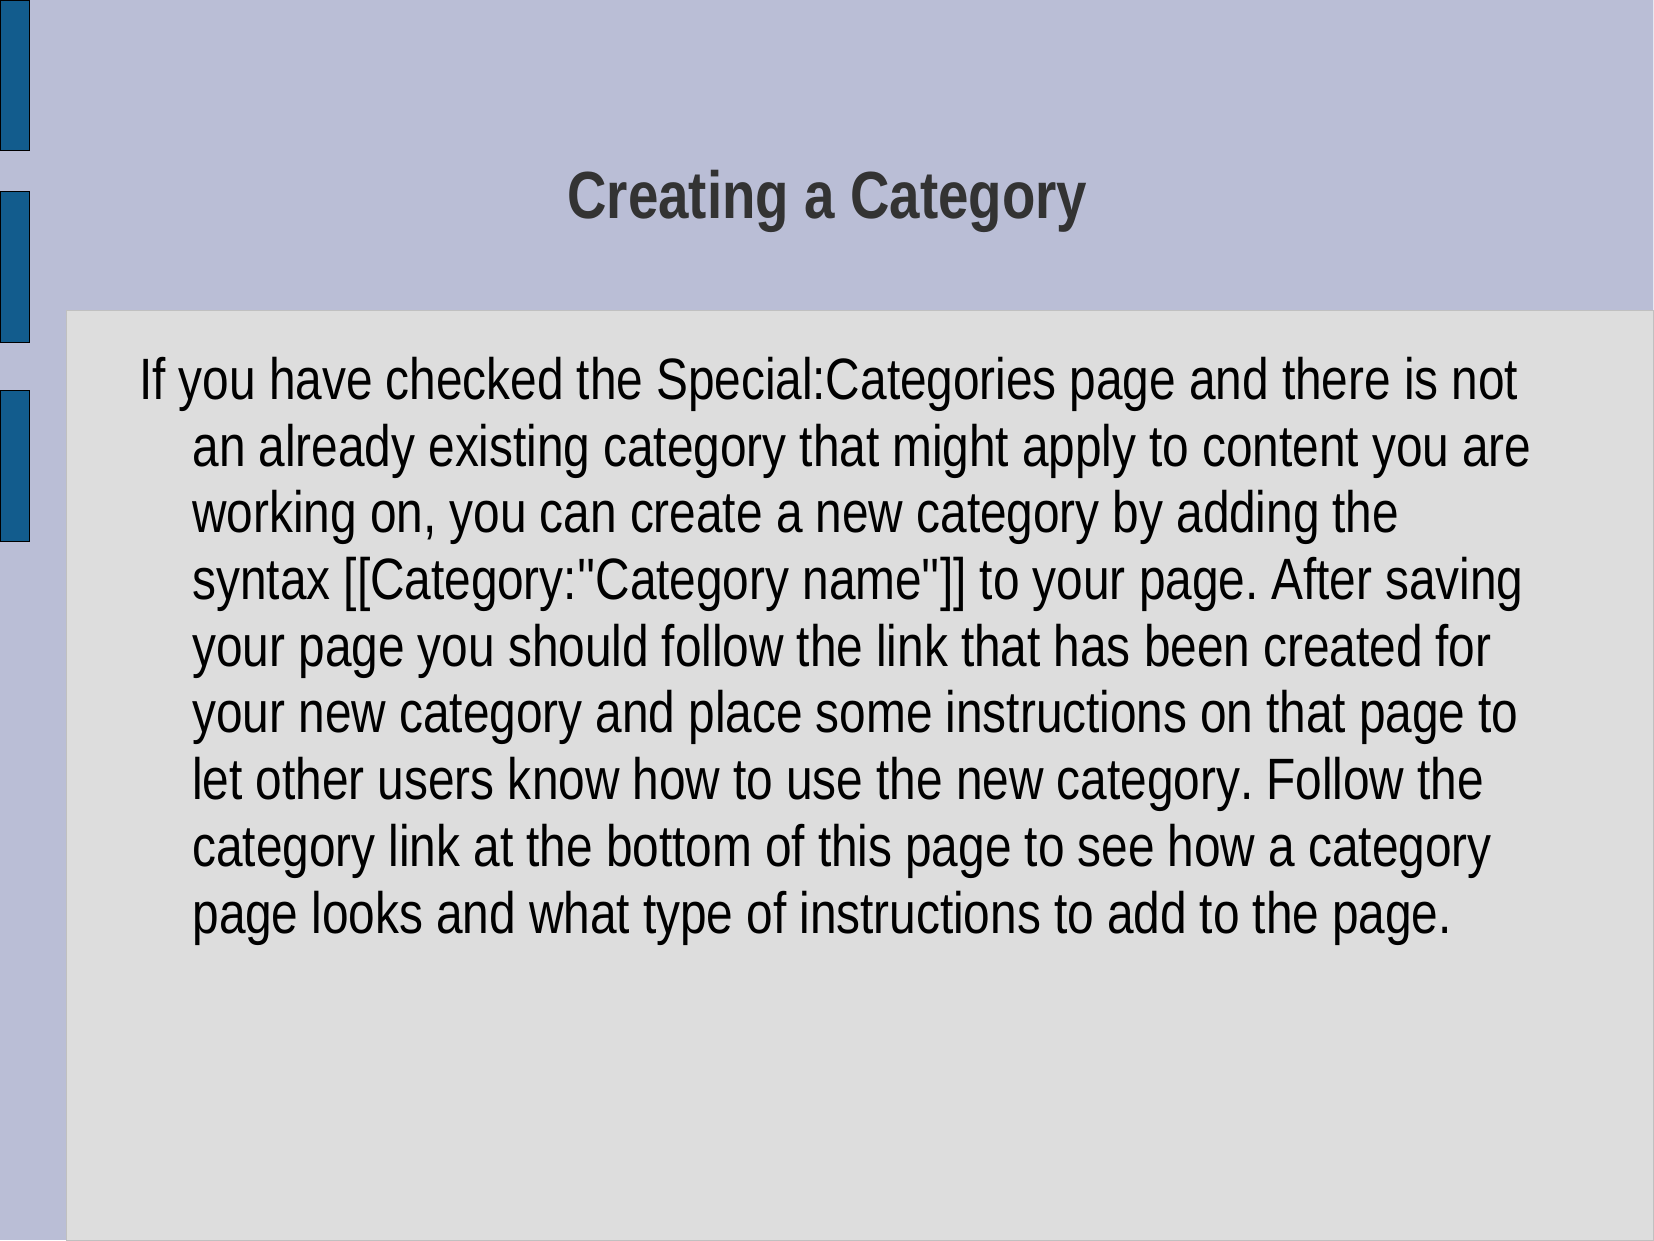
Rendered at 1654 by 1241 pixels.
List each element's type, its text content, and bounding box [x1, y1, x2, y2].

title Creating a Category [121, 91, 1534, 299]
list If you have checked the Special:Categories page and there is not an already existing category that might apply to content you are working on, you can create a new category by adding the syntax [[Category:''Category name'']] to your page. After saving your page you should follow the link that has been created for your new category and place some instructions on that page to let other users know how to use the new category. Follow the category link at the bottom of this page to see how a category page looks and what type of instructions to add to the page. [121, 344, 1534, 1127]
